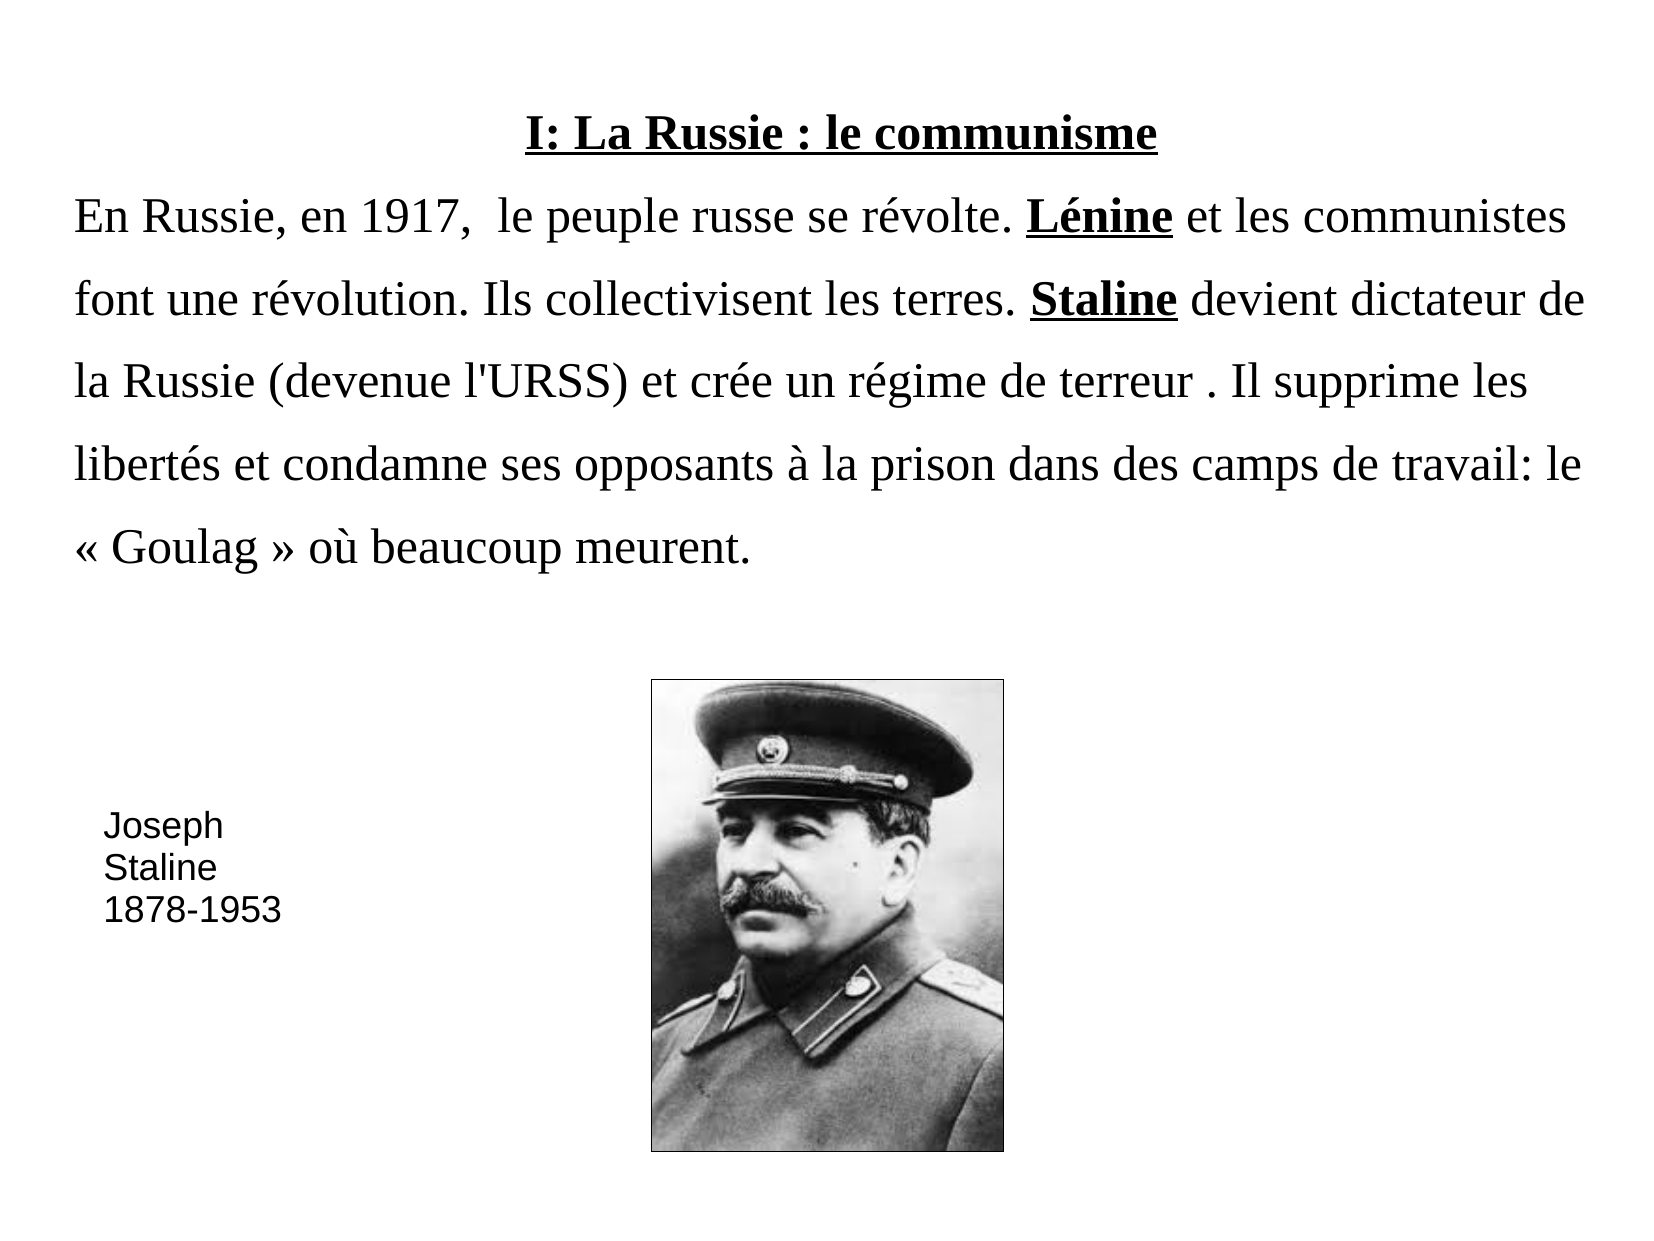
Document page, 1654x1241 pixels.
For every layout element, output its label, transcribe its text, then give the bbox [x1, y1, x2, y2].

text_box I: La Russie : le communisme En Russie, en 1917, le peuple russe se révolte. Lénine et les communistes font une révolution. Ils collectivisent les terres. Staline devient dictateur de la Russie (devenue l'URSS) et crée un régime de terreur . Il supprime les libertés et condamne ses opposants à la prison dans des camps de travail: le « Goulag » où beaucoup meurent. [59, 69, 1625, 566]
text_box Joseph Staline 1878-1953 [88, 797, 355, 939]
picture [651, 679, 1004, 1152]
